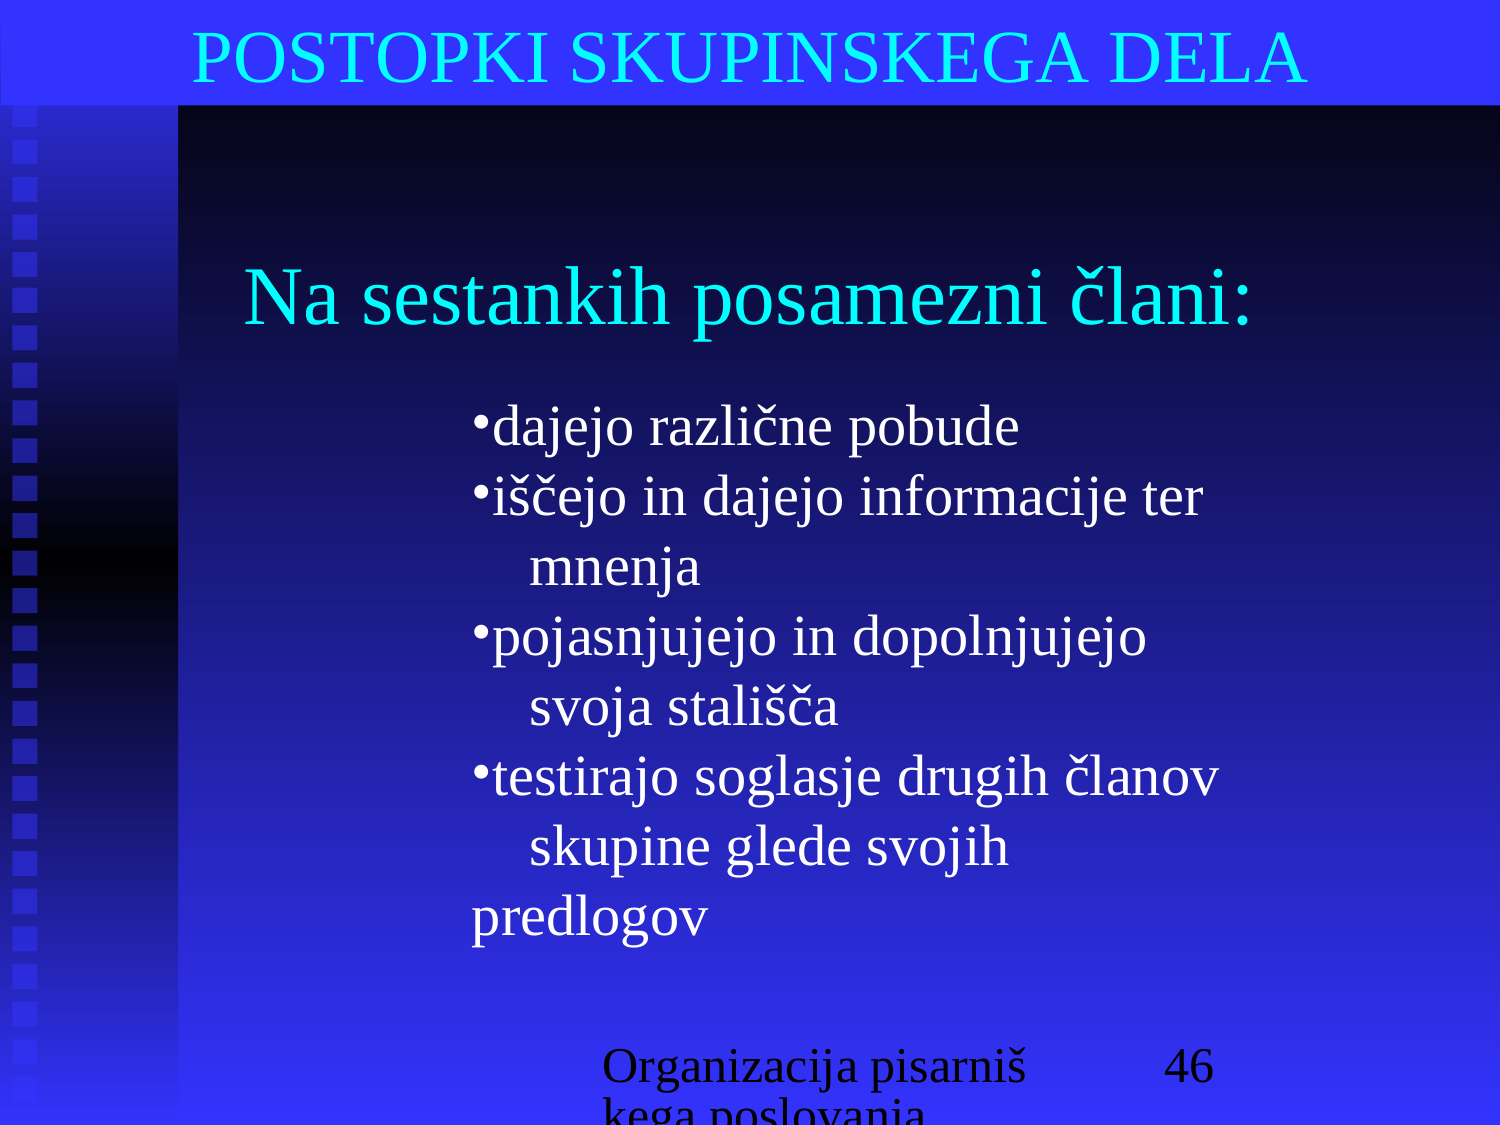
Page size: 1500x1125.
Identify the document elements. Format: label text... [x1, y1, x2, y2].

text_box POSTOPKI SKUPINSKEGA DELA [0, 0, 1500, 106]
text_box dajejo različne pobude iščejo in dajejo informacije ter mnenja pojasnjujejo in dopolnjujejo svoja stališča testirajo soglasje drugih članov skupine glede svojih predlogov [394, 379, 1244, 955]
text_box Na sestankih posamezni člani: [228, 233, 1271, 350]
